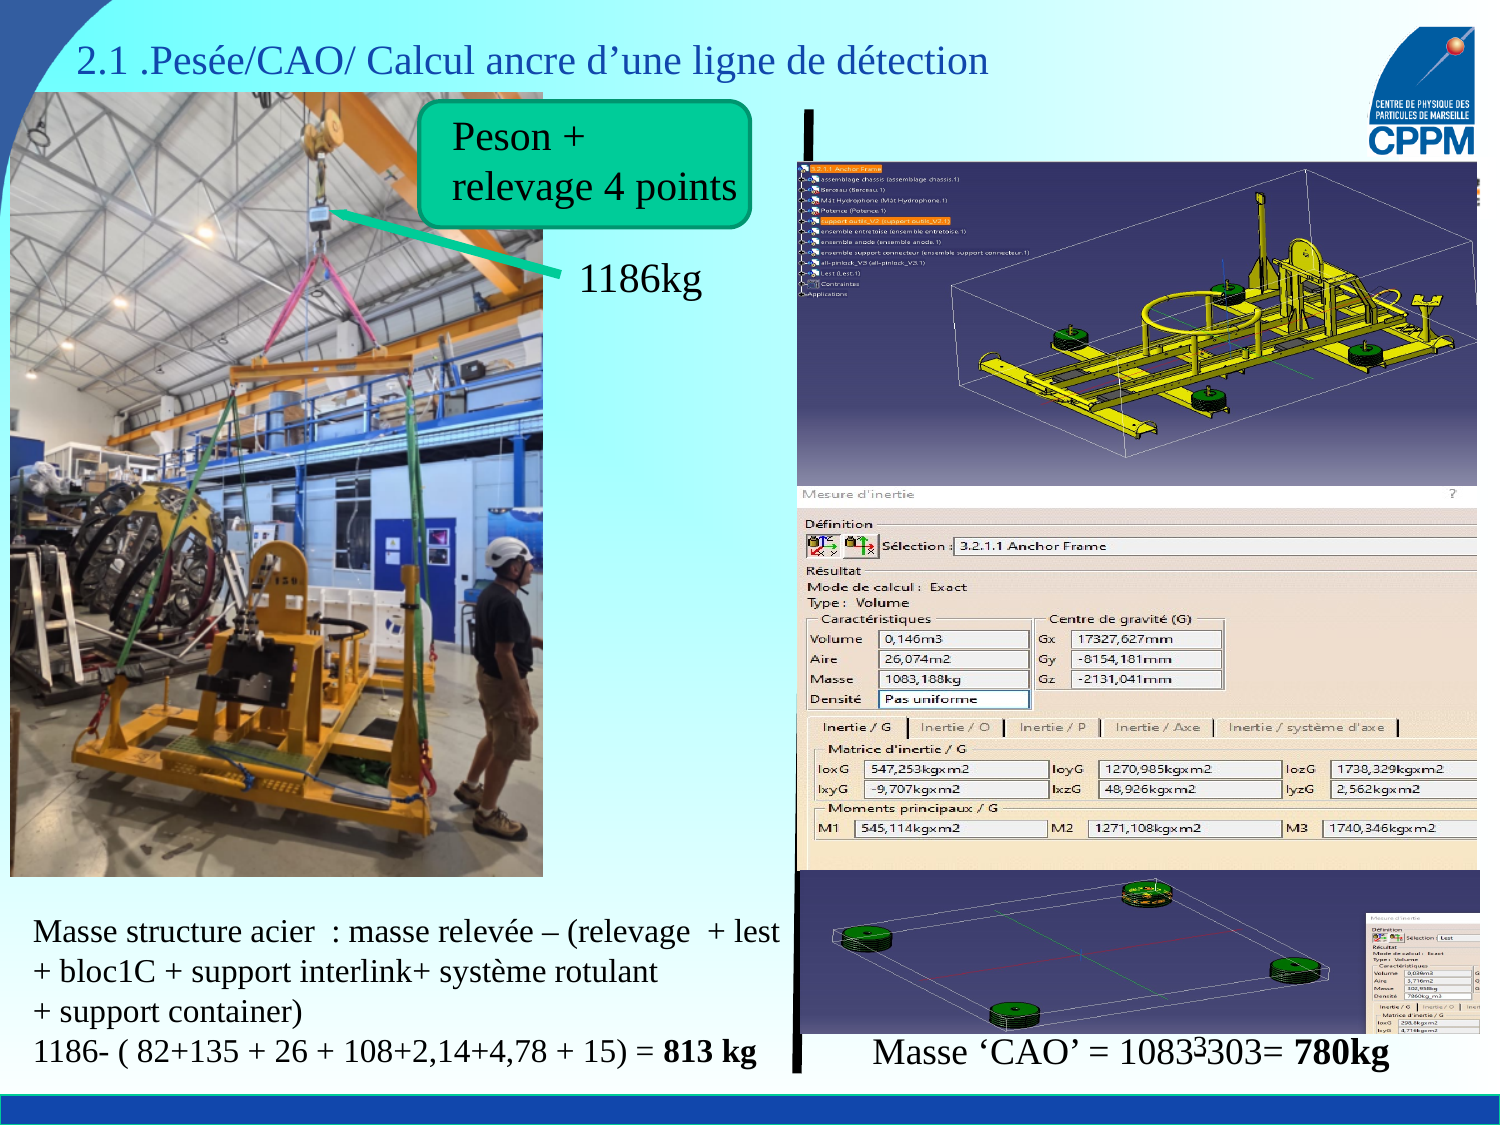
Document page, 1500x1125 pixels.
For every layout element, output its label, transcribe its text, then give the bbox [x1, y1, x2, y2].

text_box 1186kg [563, 242, 718, 309]
text_box Masse structure acier : masse relevée – (relevage + lest + bloc1C + support interlink+ système rotulant + support container) 1186- ( 82+135 + 26 + 108+2,14+4,78 + 15) = 813 kg [18, 902, 797, 1078]
picture [0, 0, 543, 877]
text_box Peson + relevage 4 points [437, 101, 760, 217]
text_box [2, 1097, 1498, 1123]
picture [797, 0, 1500, 1034]
text_box 2.1 .Pesée/CAO/ Calcul ancre d’une ligne de détection [61, 24, 1241, 91]
text_box Masse ‘CAO’ = 1083-303= 780kg [857, 1019, 1405, 1080]
